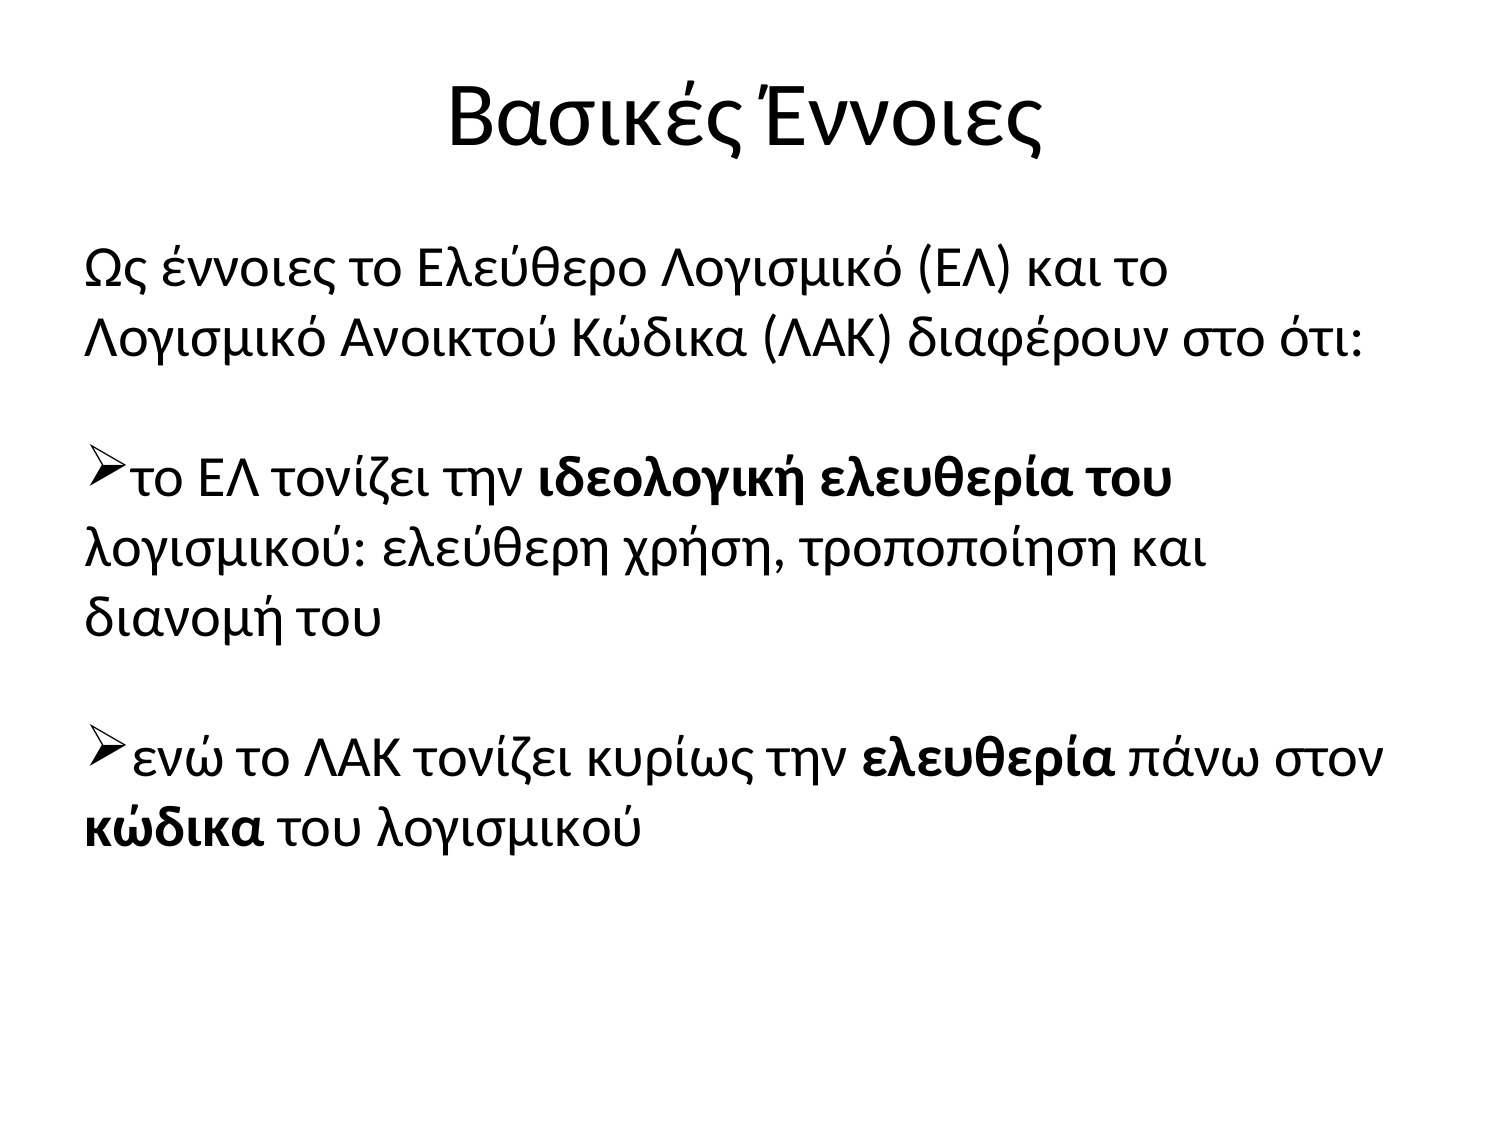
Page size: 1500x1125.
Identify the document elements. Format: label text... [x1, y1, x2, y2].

text_box Βασικές Έννοιες [70, 46, 1421, 175]
text_box Ως έννοιες το Ελεύθερο Λογισμικό (ΕΛ) και το Λογισμικό Ανοικτού Κώδικα (ΛΑΚ) διαφέρουν στο ότι: το ΕΛ τονίζει την ιδεολογική ελευθερία του λογισμικού: ελεύθερη χρήση, τροποποίηση και διανομή του ενώ το ΛΑΚ τονίζει κυρίως την ελευθερία πάνω στον κώδικα του λογισμικού [70, 175, 1421, 919]
